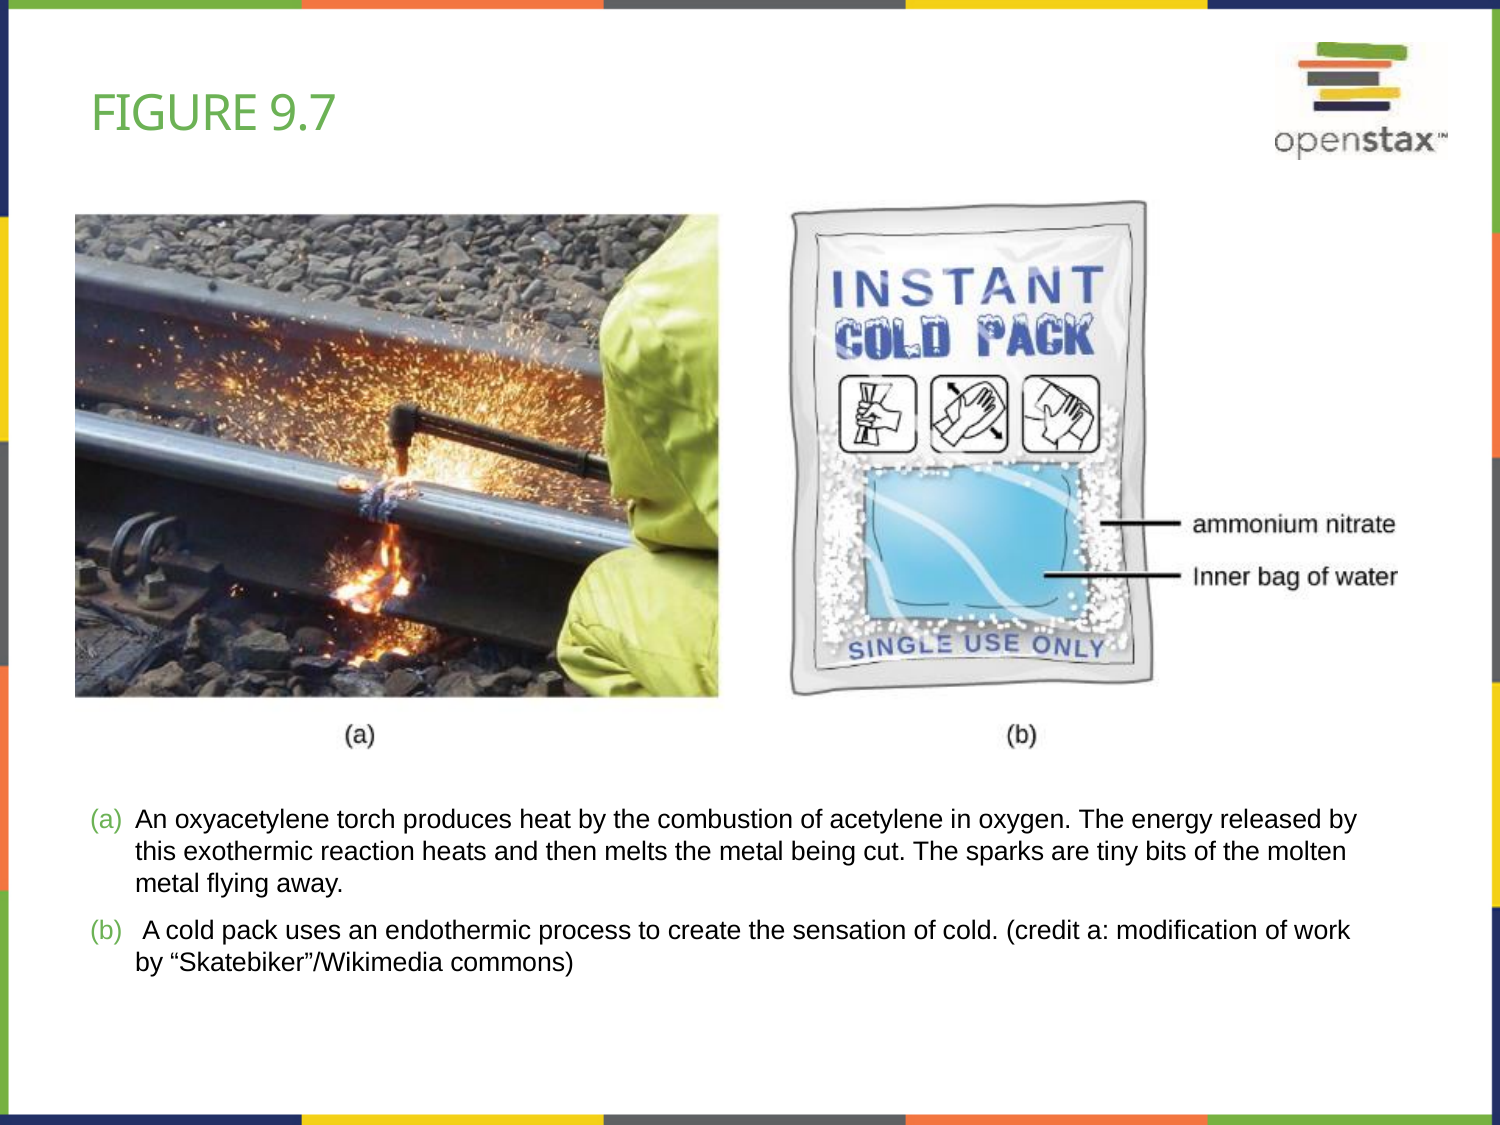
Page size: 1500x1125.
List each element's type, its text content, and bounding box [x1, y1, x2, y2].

picture [0, 0, 1500, 1125]
title Figure 9.7 [75, 39, 1398, 148]
list An oxyacetylene torch produces heat by the combustion of acetylene in oxygen. The energy released by this exothermic reaction heats and then melts the metal being cut. The sparks are tiny bits of the molten metal flying away. A cold pack uses an endothermic process to create the sensation of cold. (credit a: modification of work by “Skatebiker”/Wikimedia commons) [75, 794, 1398, 986]
